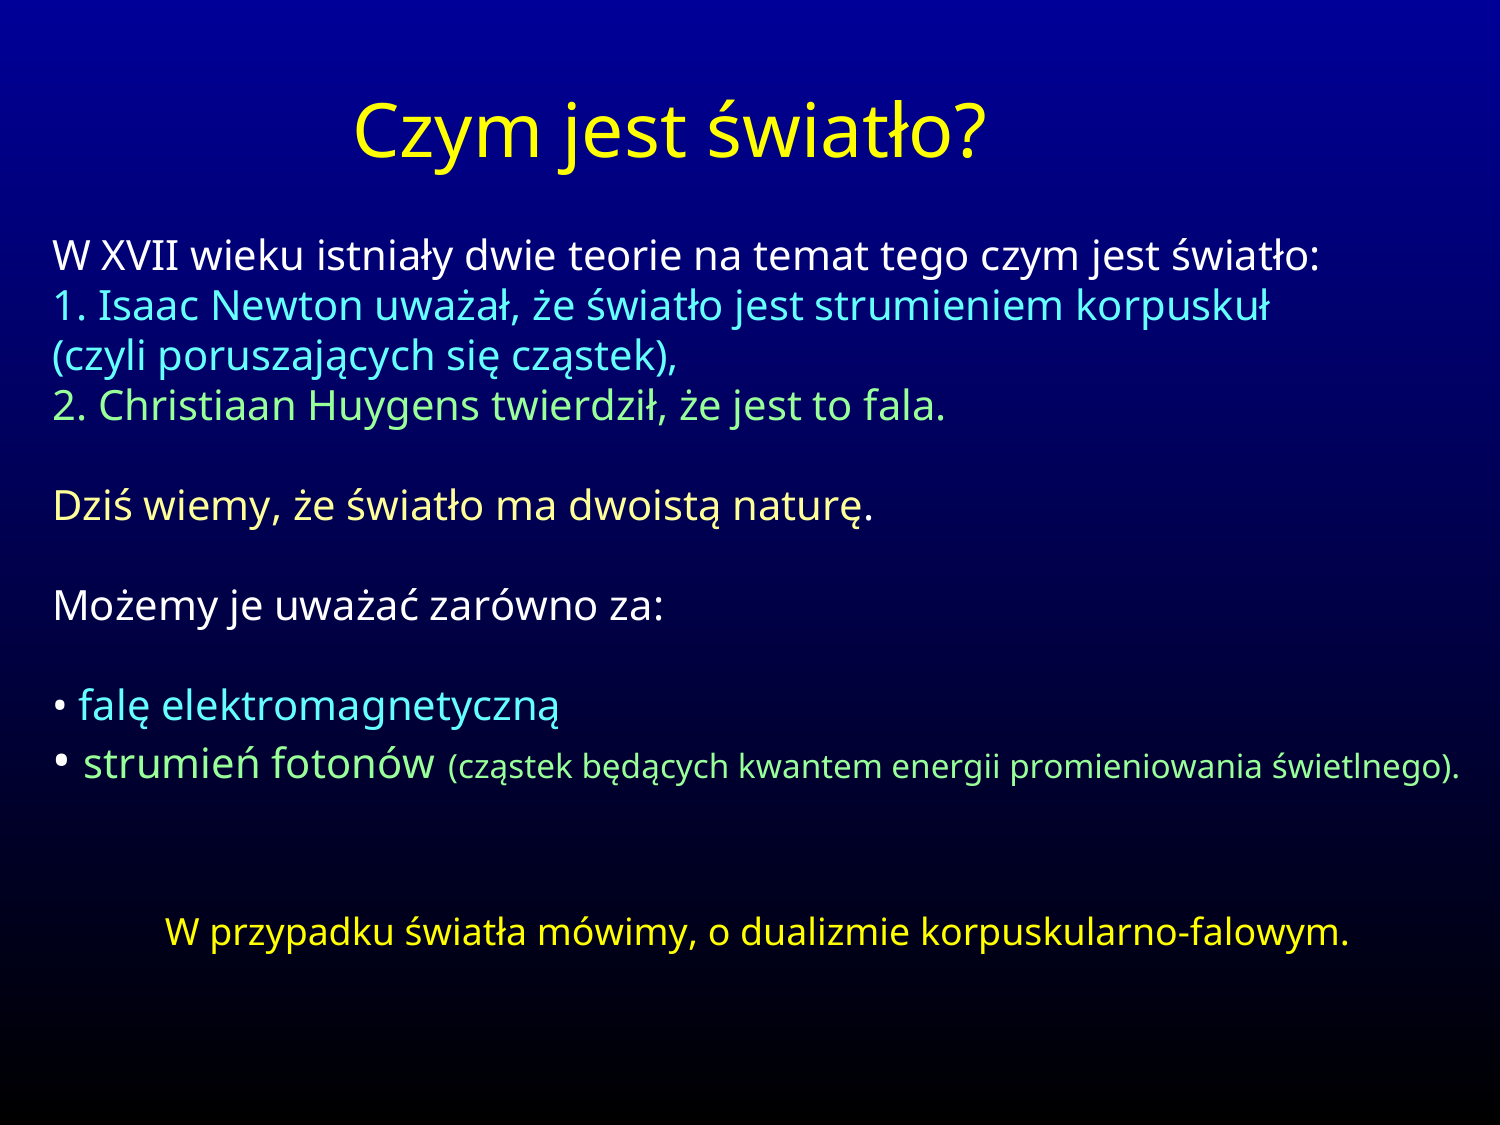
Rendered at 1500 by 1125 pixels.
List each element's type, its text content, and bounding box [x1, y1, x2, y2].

text_box W przypadku światła mówimy, o dualizmie korpuskularno-falowym. [149, 899, 1367, 961]
text_box Czym jest światło? [337, 74, 1003, 181]
text_box W XVII wieku istniały dwie teorie na temat tego czym jest światło: 1. Isaac Newton uważał, że światło jest strumieniem korpuskuł (czyli poruszających się cząstek), 2. Christiaan Huygens twierdził, że jest to fala. Dziś wiemy, że światło ma dwoistą naturę. Możemy je uważać zarówno za: falę elektromagnetyczną strumień fotonów (cząstek będących kwantem energii promieniowania świetlnego). [37, 221, 1486, 797]
